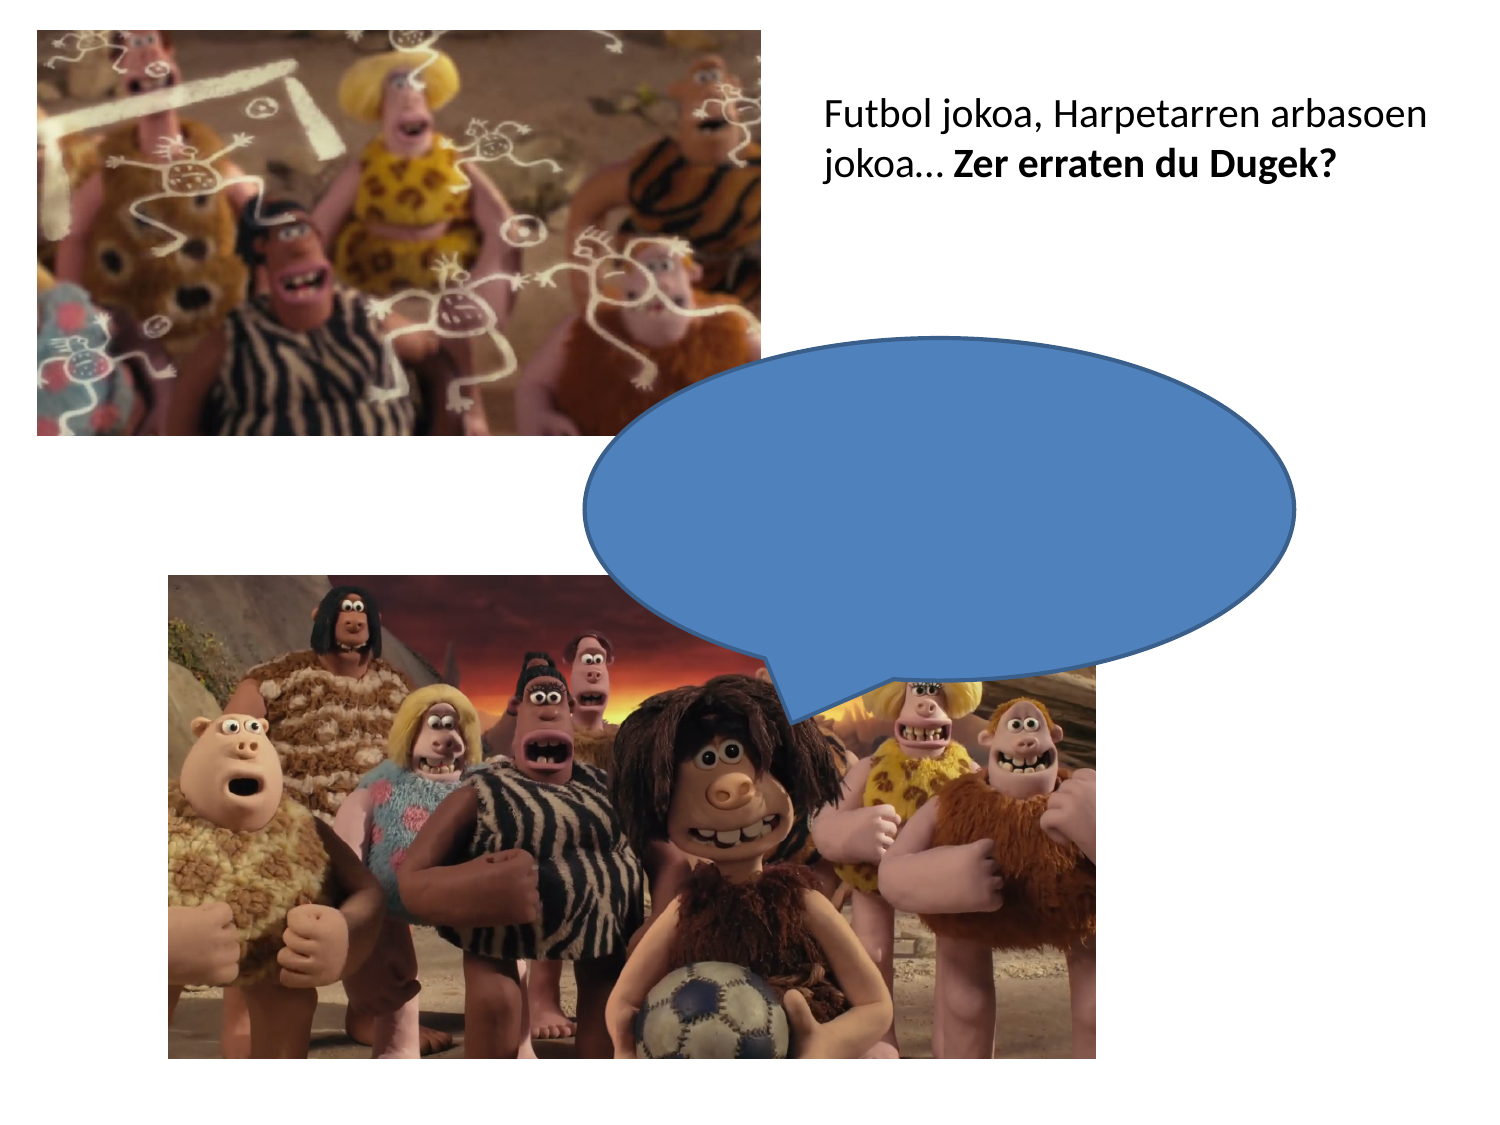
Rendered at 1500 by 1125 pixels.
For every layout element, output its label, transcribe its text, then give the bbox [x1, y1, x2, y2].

text_box [584, 338, 1295, 724]
picture [168, 575, 1096, 1059]
picture [37, 30, 761, 436]
text_box Futbol jokoa, Harpetarren arbasoen jokoa… Zer erraten du Dugek? [809, 78, 1447, 193]
